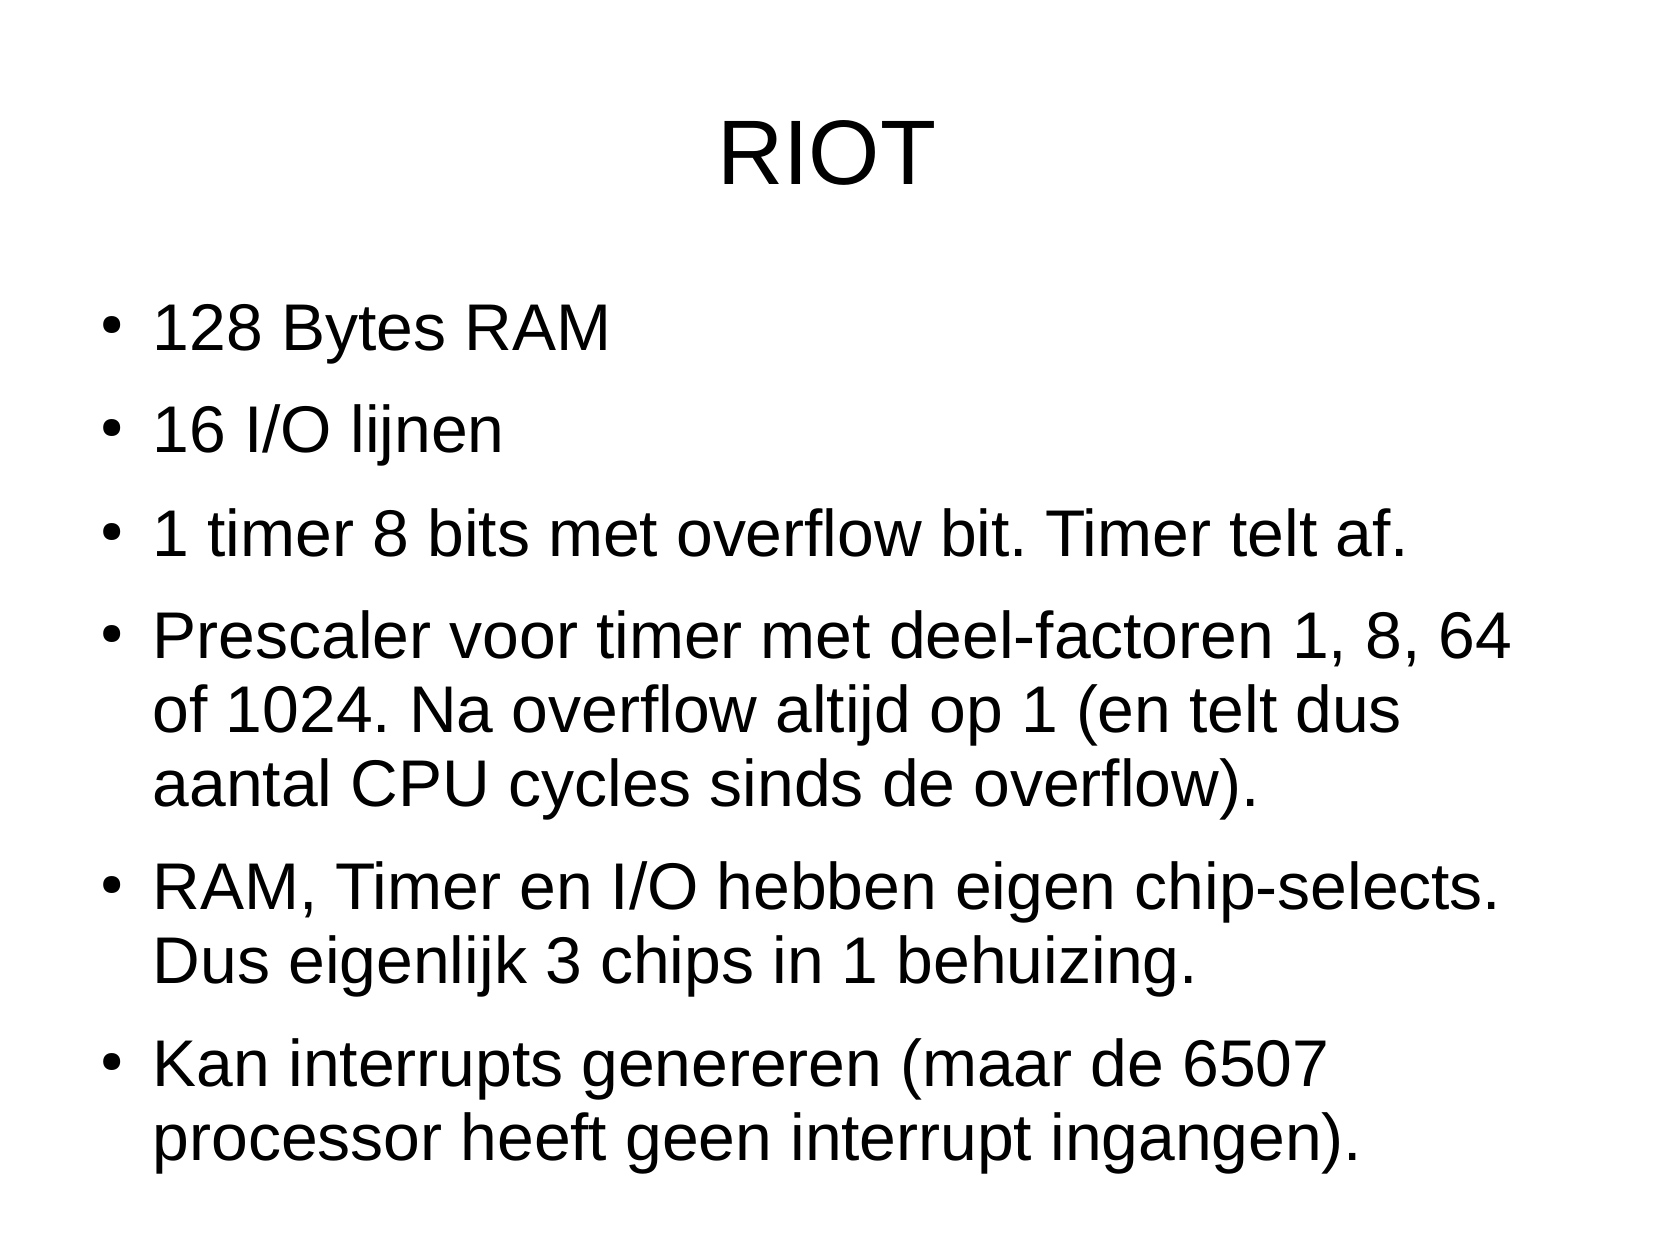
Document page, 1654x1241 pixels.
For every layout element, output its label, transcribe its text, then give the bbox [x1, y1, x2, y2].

title RIOT [82, 49, 1571, 257]
list 128 Bytes RAM 16 I/O lijnen 1 timer 8 bits met overflow bit. Timer telt af. Prescaler voor timer met deel-factoren 1, 8, 64 of 1024. Na overflow altijd op 1 (en telt dus aantal CPU cycles sinds de overflow). RAM, Timer en I/O hebben eigen chip-selects. Dus eigenlijk 3 chips in 1 behuizing. Kan interrupts genereren (maar de 6507 processor heeft geen interrupt ingangen). [82, 290, 1571, 1182]
